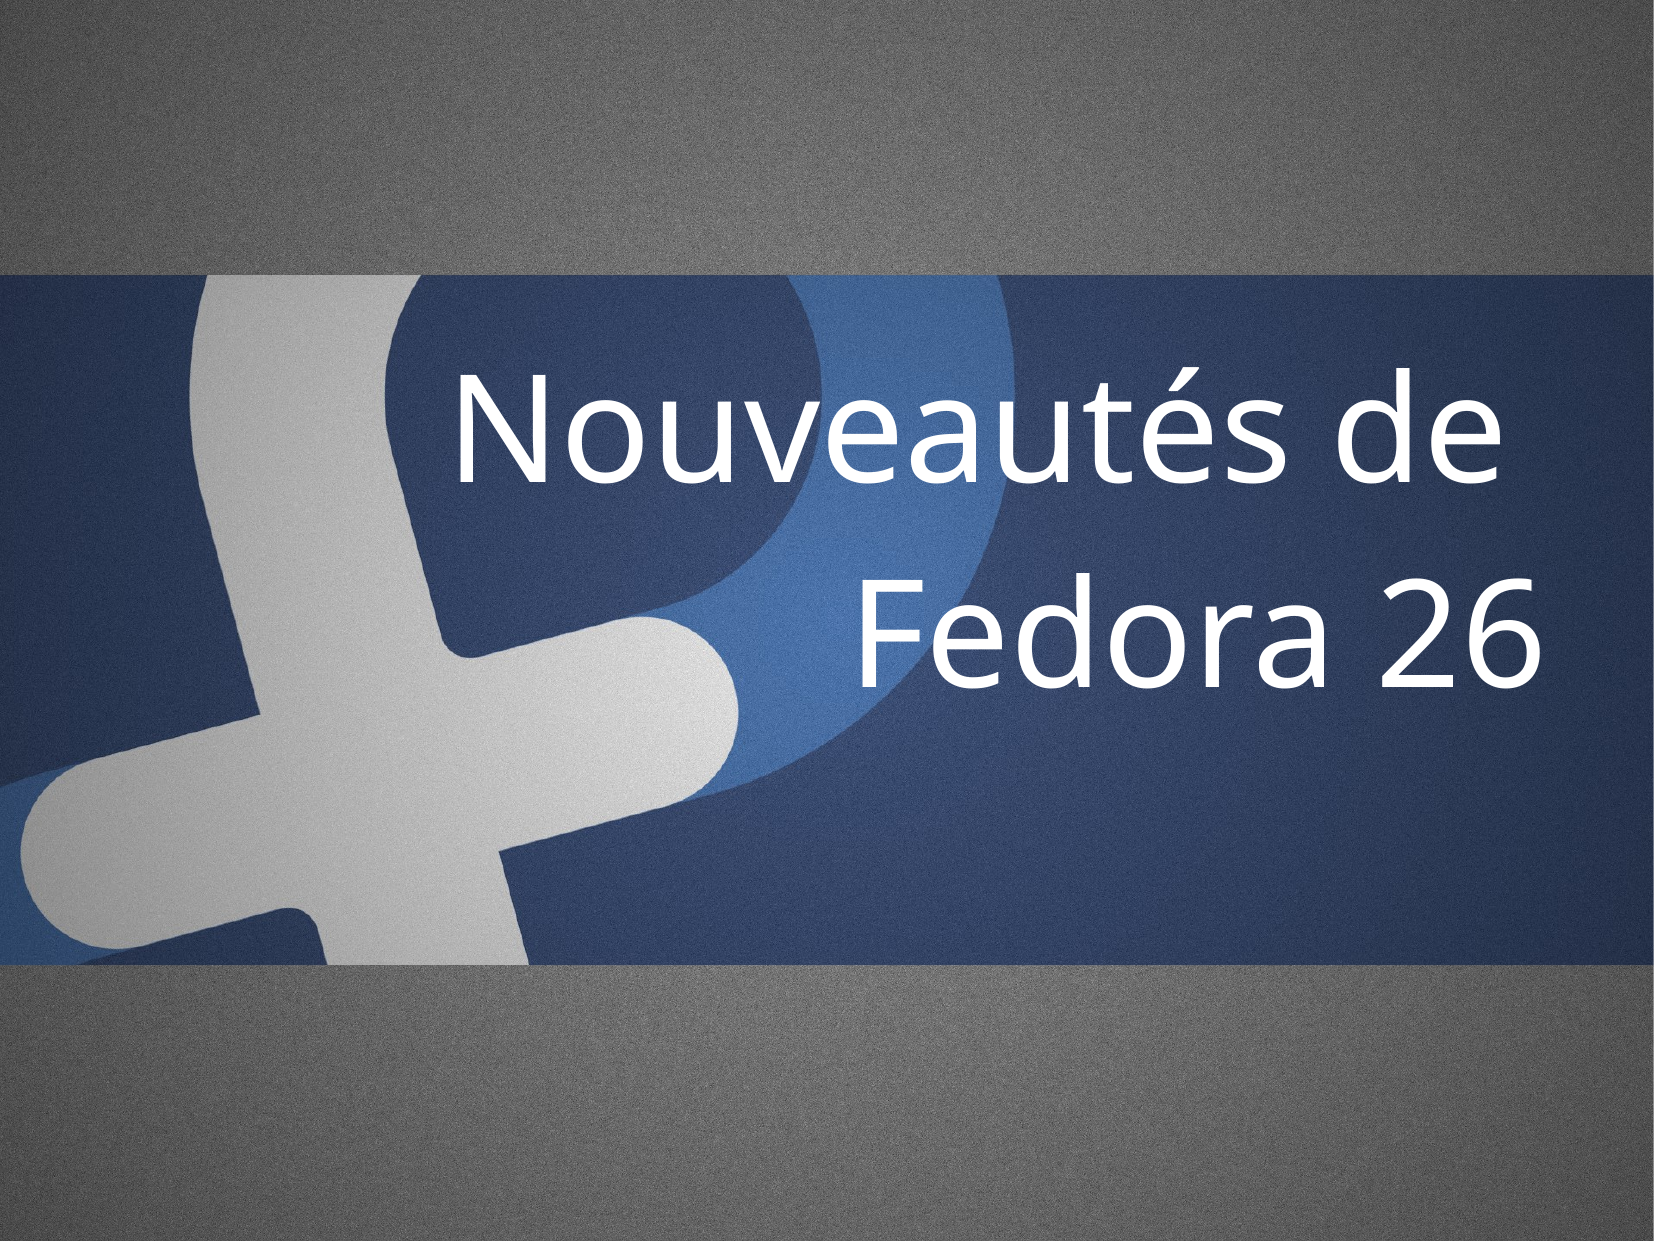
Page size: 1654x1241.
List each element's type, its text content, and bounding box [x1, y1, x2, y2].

text_box Nouveautés de Fedora 26 [297, 315, 1562, 654]
picture [0, 0, 1654, 1241]
